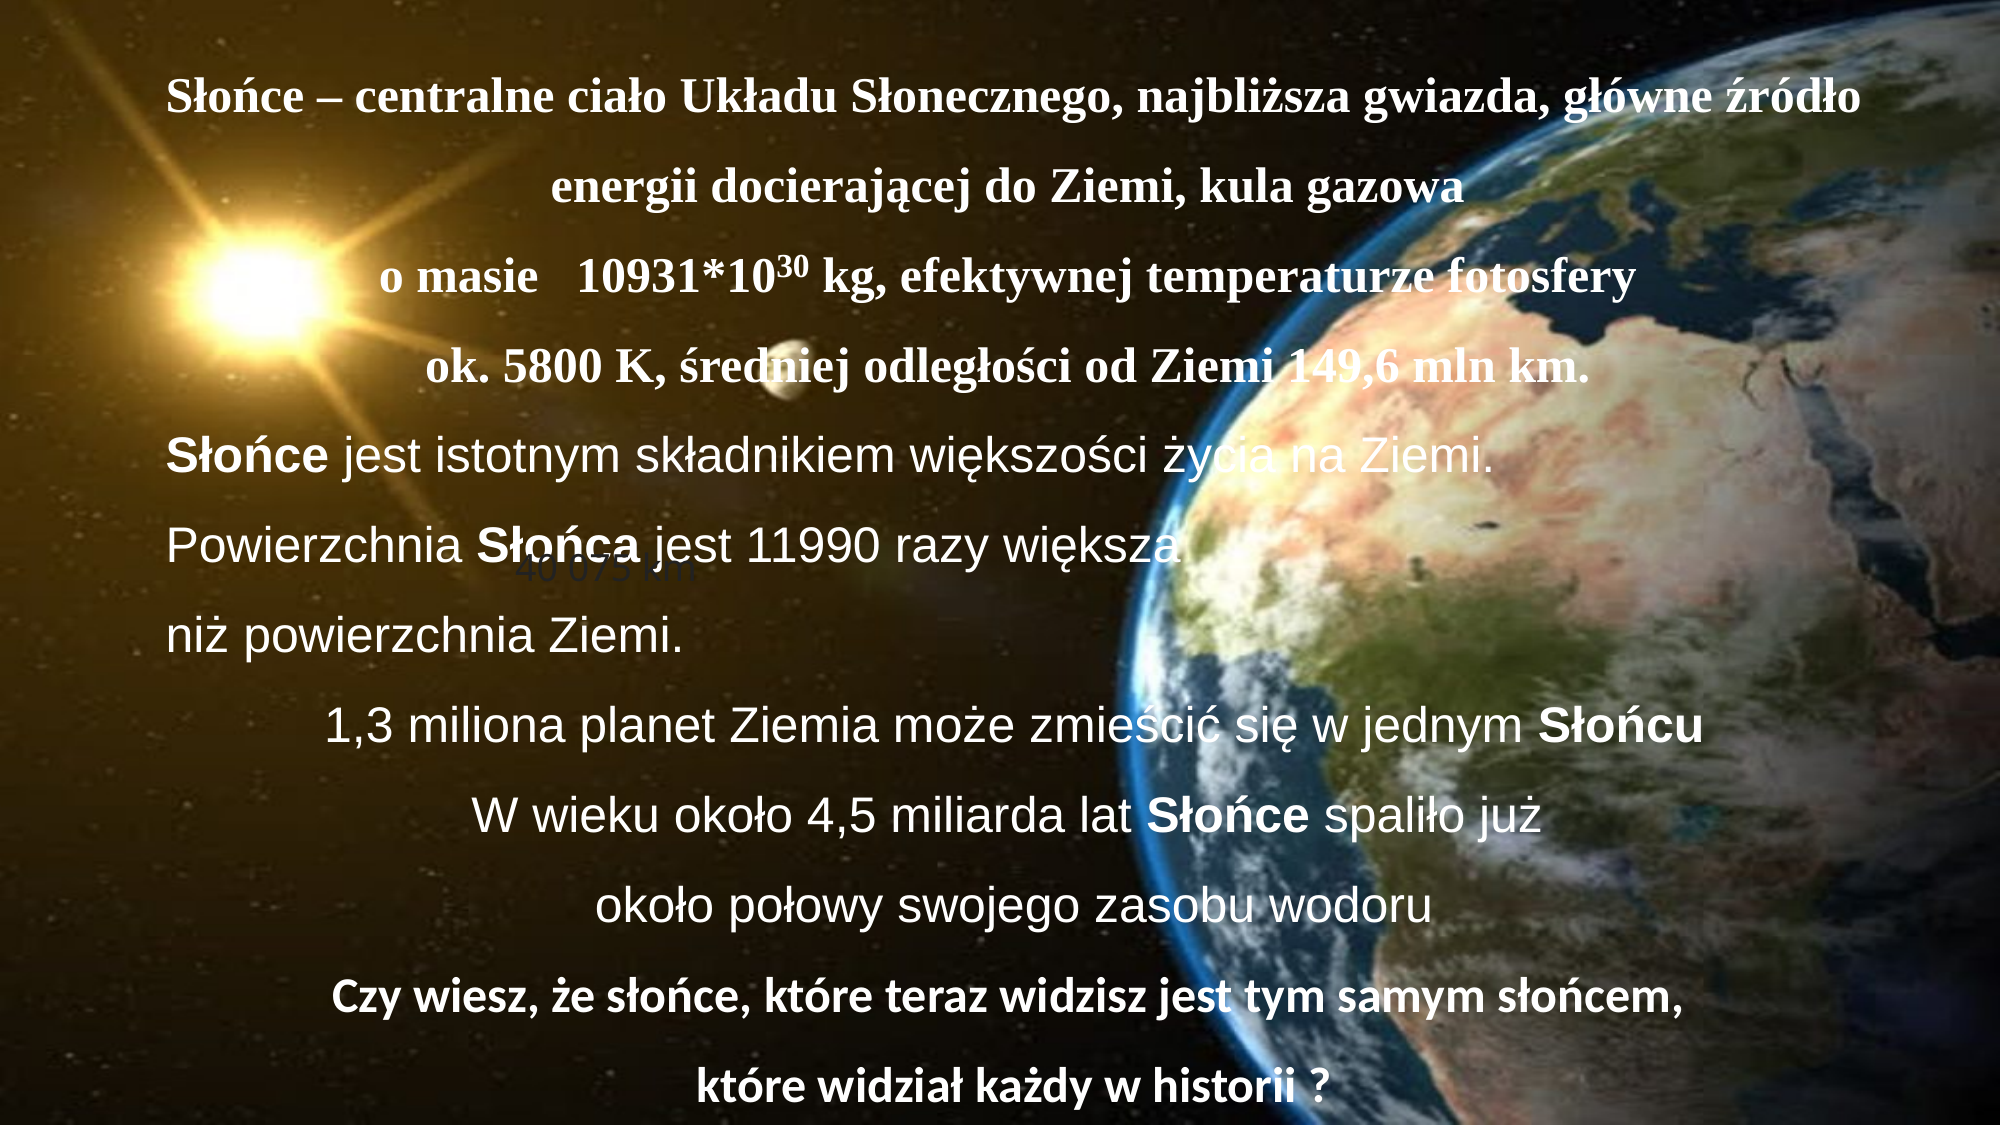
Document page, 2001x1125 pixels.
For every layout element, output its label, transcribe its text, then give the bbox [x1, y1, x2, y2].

picture [0, 0, 2000, 1125]
text_box 40 075 km [500, 536, 1501, 597]
text_box Słońce – centralne ciało Układu Słonecznego, najbliższa gwiazda, główne źródło energii docierającej do Ziemi, kula gazowa o masie 10931*1030 kg, efektywnej temperaturze fotosfery ok. 5800 K, średniej odległości od Ziemi 149,6 mln km. Słońce jest istotnym składnikiem większości życia na Ziemi. Powierzchnia Słońca jest 11990 razy większa niż powierzchnia Ziemi. 1,3 miliona planet Ziemia może zmieścić się w jednym Słońcu W wieku około 4,5 miliarda lat Słońce spaliło już około połowy swojego zasobu wodoru Czy wiesz, że słońce, które teraz widzisz jest tym samym słońcem, które widział każdy w historii ? [71, 24, 1957, 1122]
